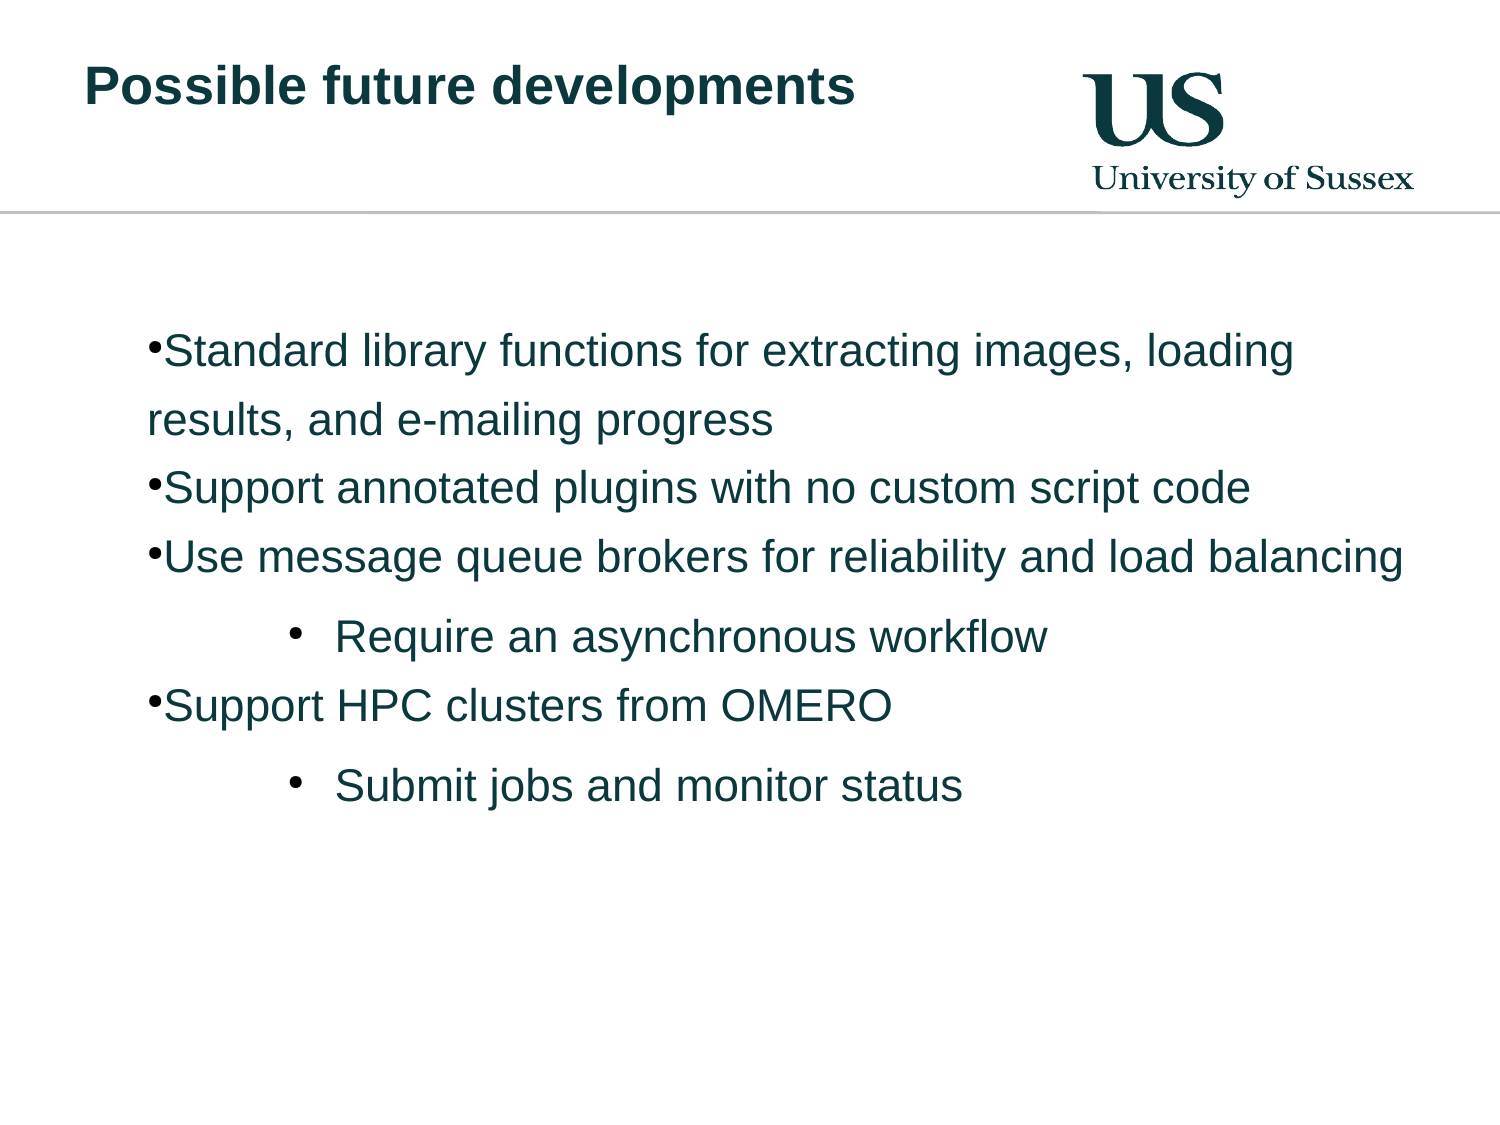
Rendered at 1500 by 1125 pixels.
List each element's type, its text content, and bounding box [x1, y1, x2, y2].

title Possible future developments [84, 49, 1063, 213]
picture [1025, 50, 1471, 218]
list Standard library functions for extracting images, loading results, and e-mailing progress Support annotated plugins with no custom script code Use message queue brokers for reliability and load balancing Require an asynchronous workflow Support HPC clusters from OMERO Submit jobs and monitor status [90, 306, 1450, 935]
